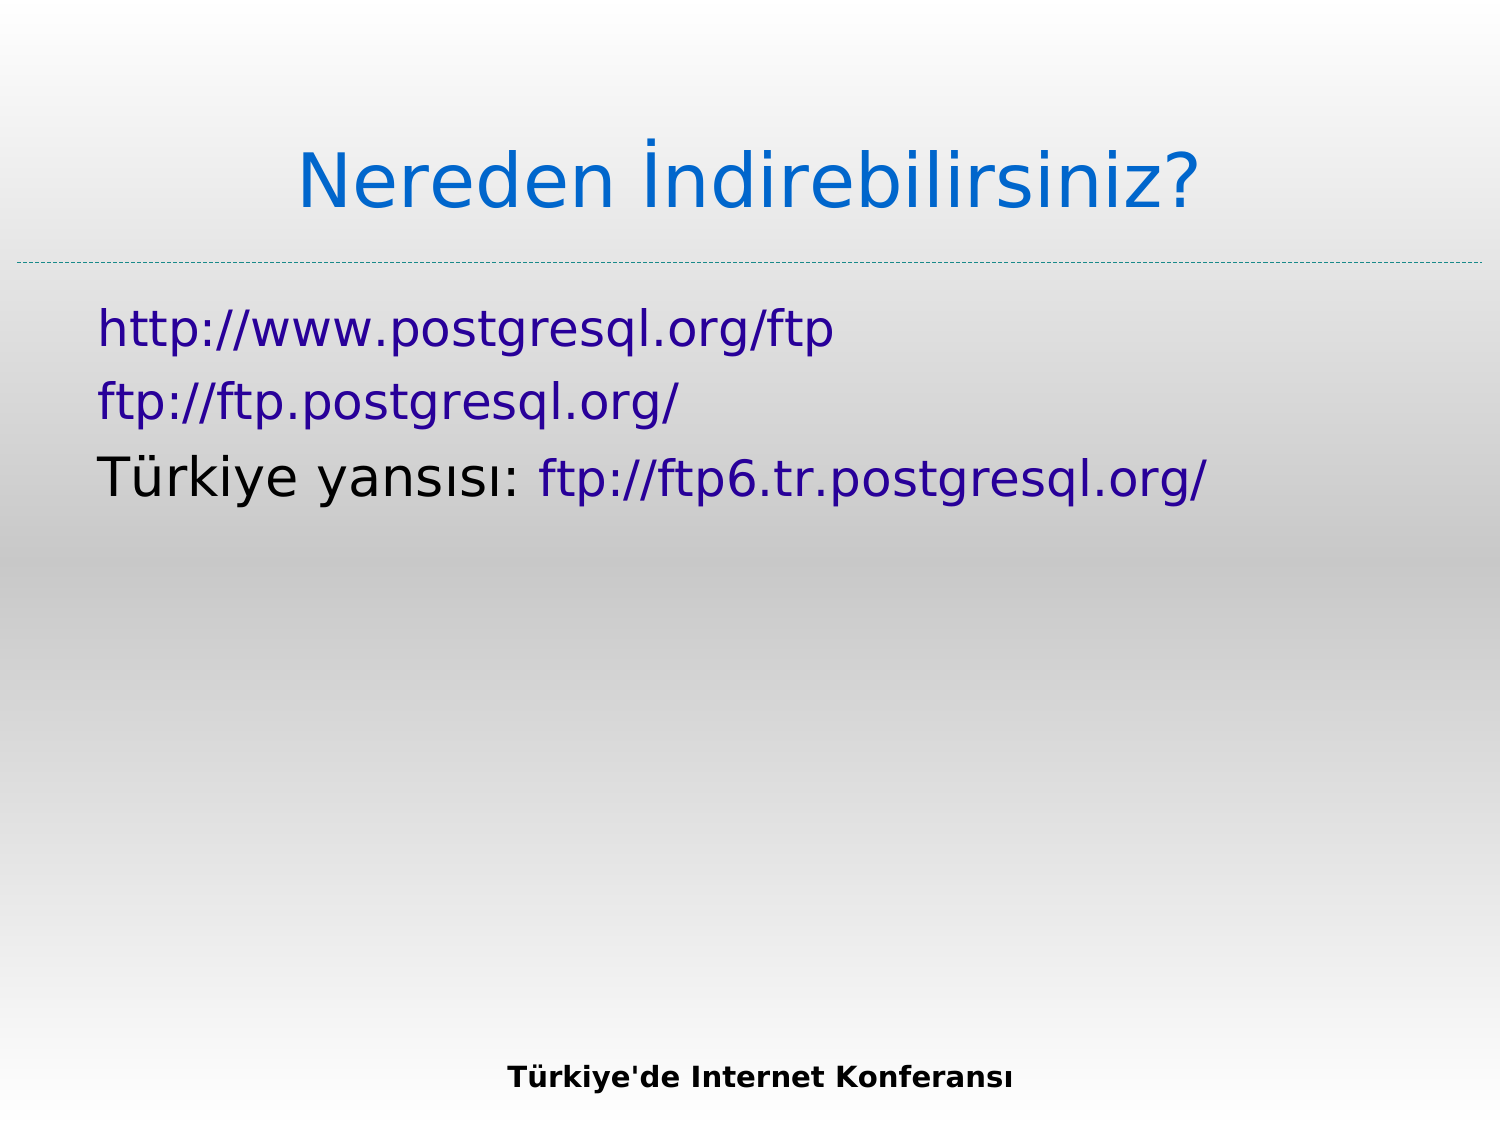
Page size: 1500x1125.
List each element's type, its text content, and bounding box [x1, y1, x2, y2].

list http://www.postgresql.org/ftp ftp://ftp.postgresql.org/ Türkiye yansısı: ftp://ftp6.tr.postgresql.org/ [0, 299, 1500, 975]
title Nereden İndirebilirsiniz? [0, 0, 1500, 225]
